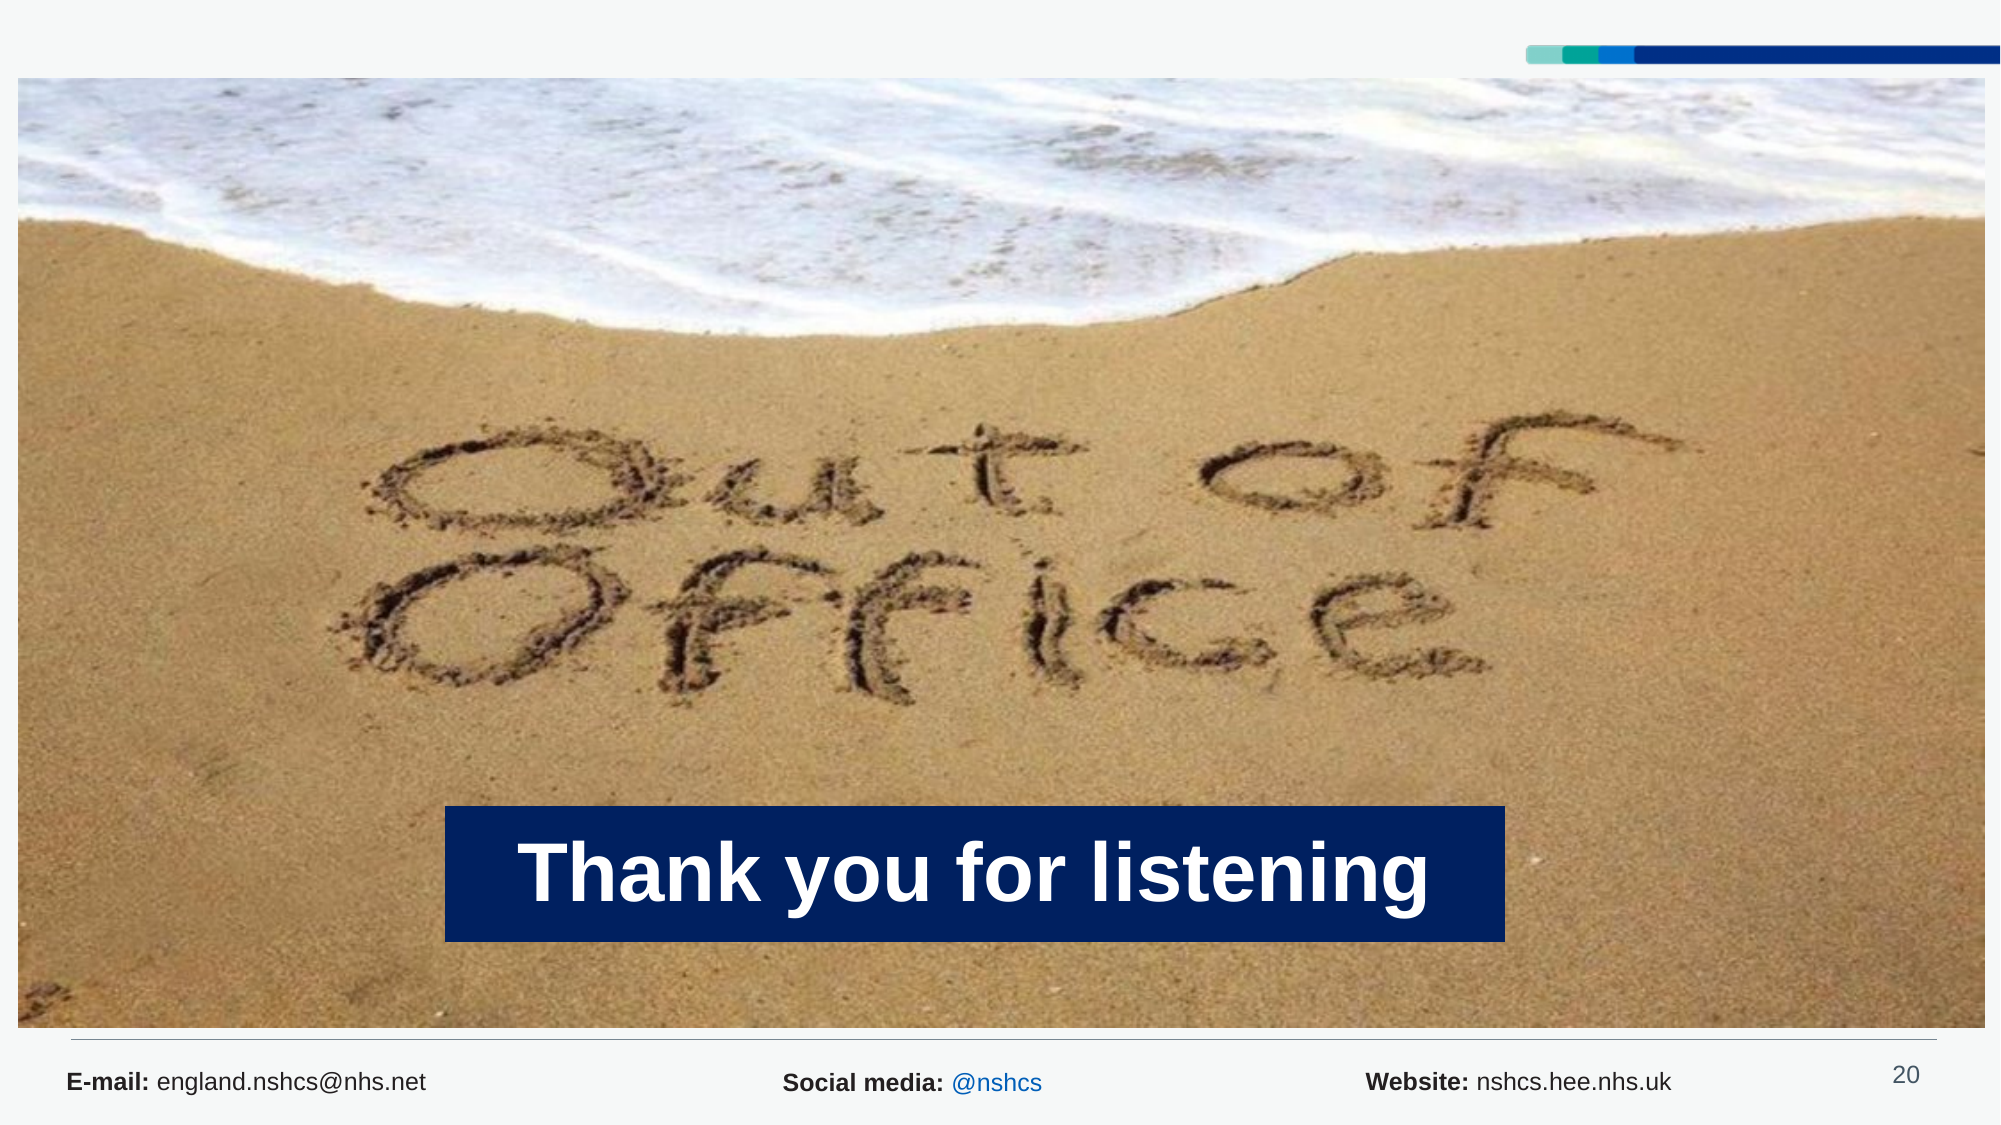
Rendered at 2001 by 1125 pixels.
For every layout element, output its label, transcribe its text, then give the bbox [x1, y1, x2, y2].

text_box Social media: @nshcs [651, 1059, 1181, 1105]
picture [18, 78, 1985, 1028]
text_box E-mail: england.nshcs@nhs.net [27, 1058, 473, 1104]
text_box Thank you for listening [445, 806, 1505, 942]
text_box Website: nshcs.hee.nhs.uk [1257, 1057, 1787, 1104]
